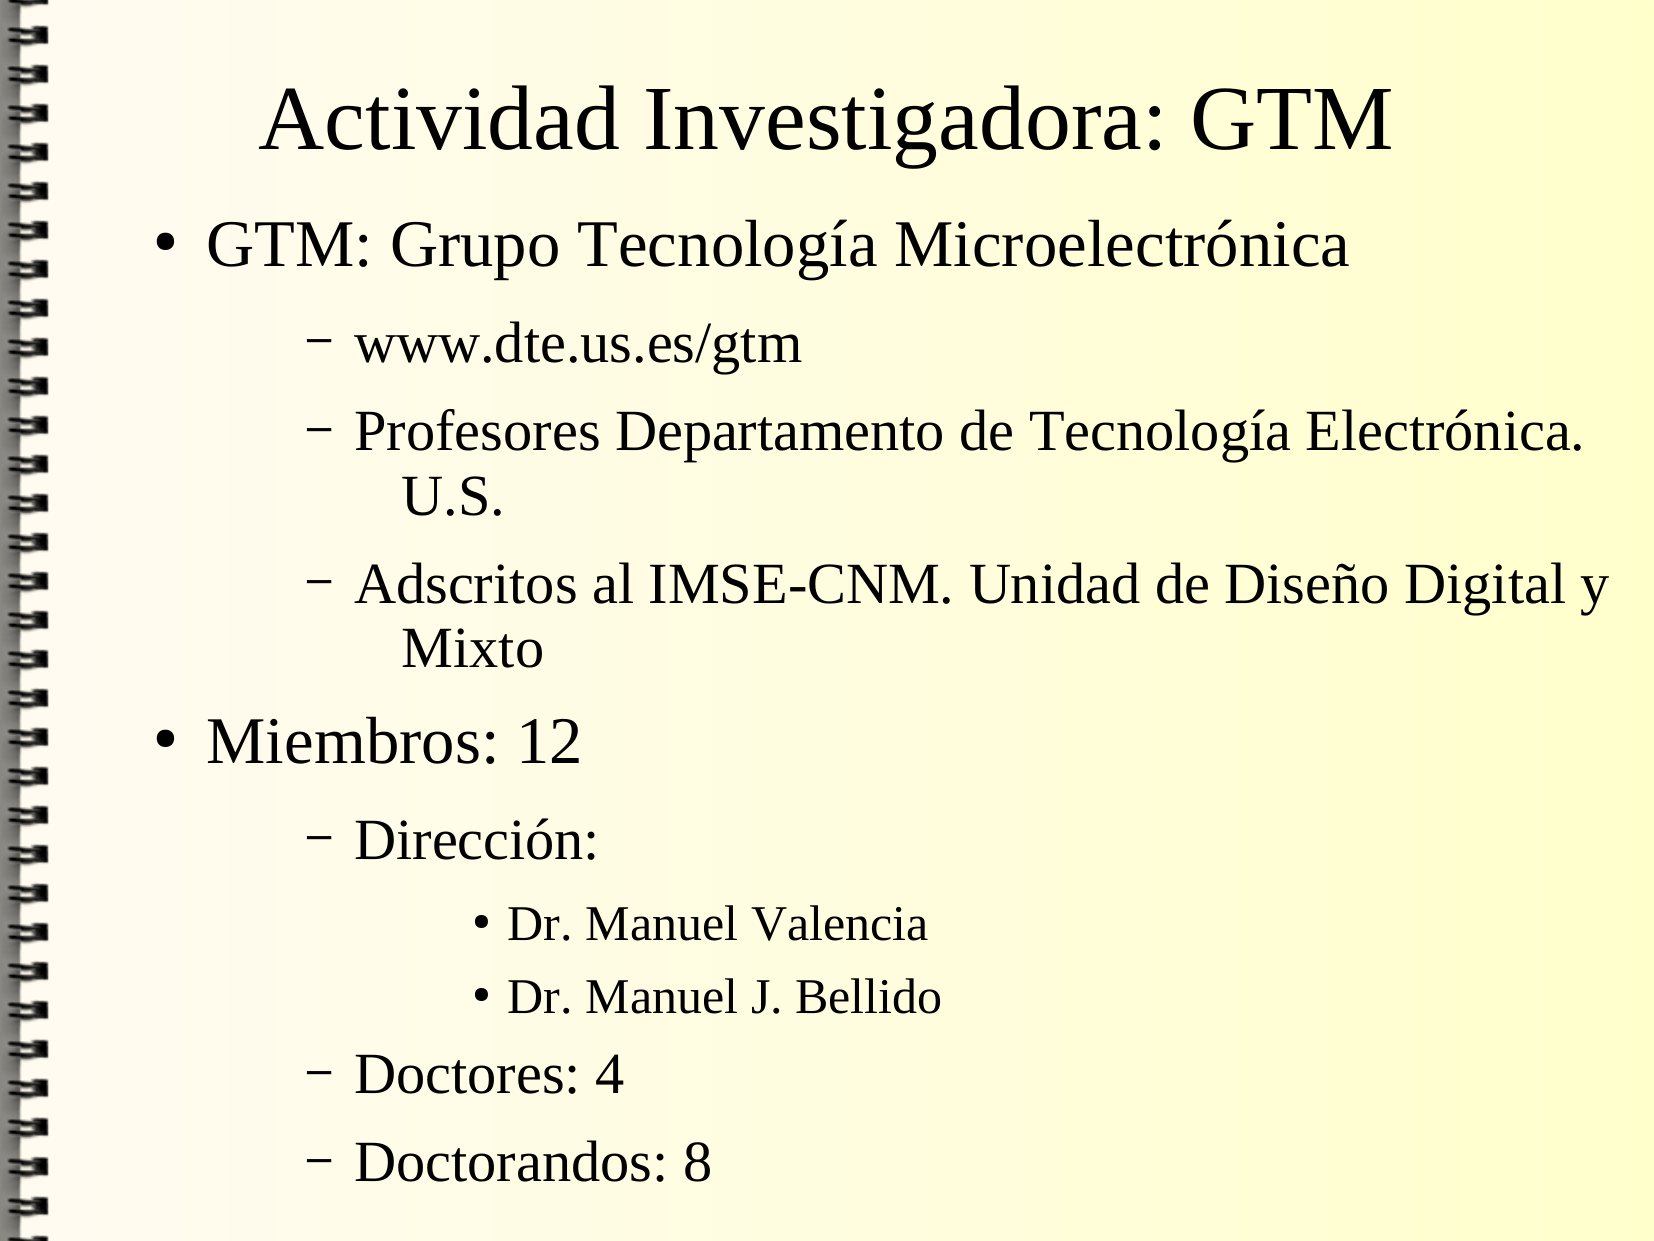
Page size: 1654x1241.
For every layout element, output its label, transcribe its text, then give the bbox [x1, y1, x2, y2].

title Actividad Investigadora: GTM [121, 14, 1534, 206]
picture [0, 0, 1654, 1241]
list GTM: Grupo Tecnología Microelectrónica www.dte.us.es/gtm Profesores Departamento de Tecnología Electrónica. U.S. Adscritos al IMSE-CNM. Unidad de Diseño Digital y Mixto Miembros: 12 Dirección: Dr. Manuel Valencia Dr. Manuel J. Bellido Doctores: 4 Doctorandos: 8 [118, 206, 1625, 1211]
